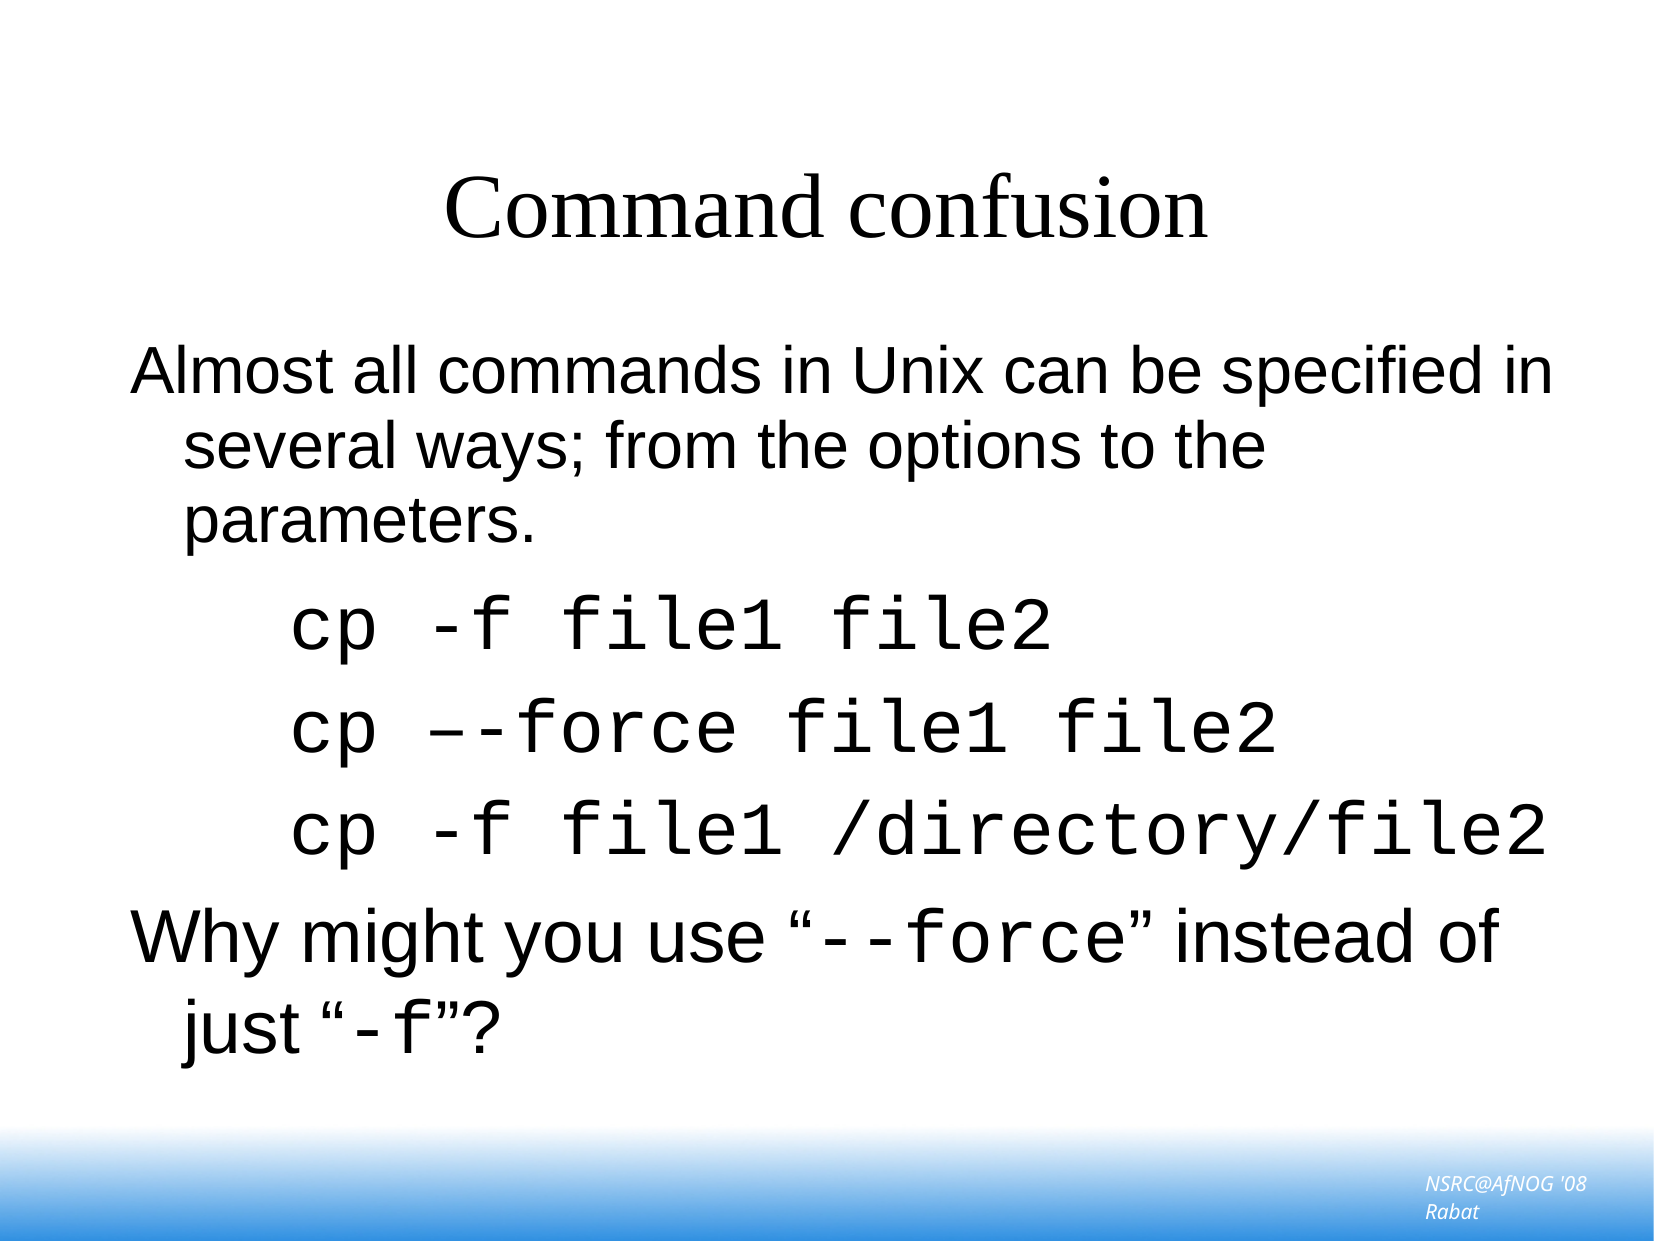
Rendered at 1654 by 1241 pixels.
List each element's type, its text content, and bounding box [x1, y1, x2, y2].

title Command confusion [121, 102, 1534, 310]
picture [1566, 1181, 1572, 1190]
picture [0, 1124, 1654, 1241]
list Almost all commands in Unix can be specified in several ways; from the options to the parameters. cp -f file1 file2 cp –-force file1 file2 cp -f file1 /directory/file2 Why might you use “--force” instead of just “-f”? [112, 332, 1576, 1181]
picture [1527, 1181, 1536, 1190]
